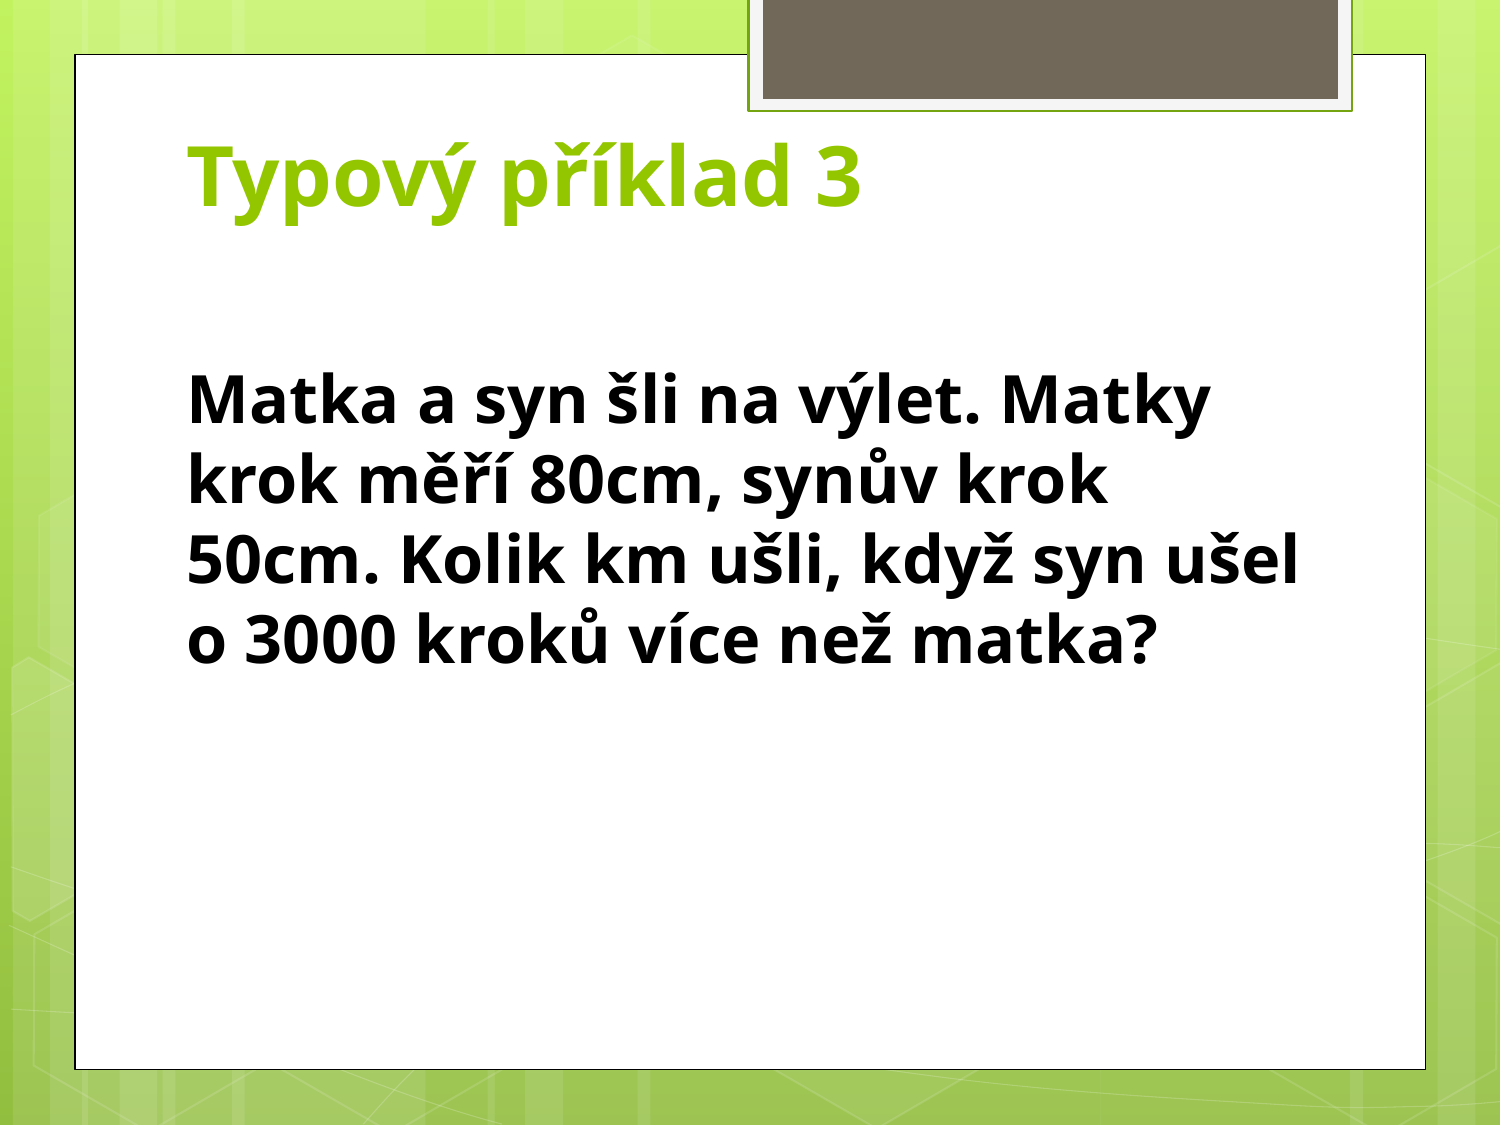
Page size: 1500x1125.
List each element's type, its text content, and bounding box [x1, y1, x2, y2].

text_box Matka a syn šli na výlet. Matky krok měří 80cm, synův krok 50cm. Kolik km ušli, když syn ušel o 3000 kroků více než matka? [171, 350, 1329, 685]
title Typový příklad 3 [171, 42, 1415, 231]
